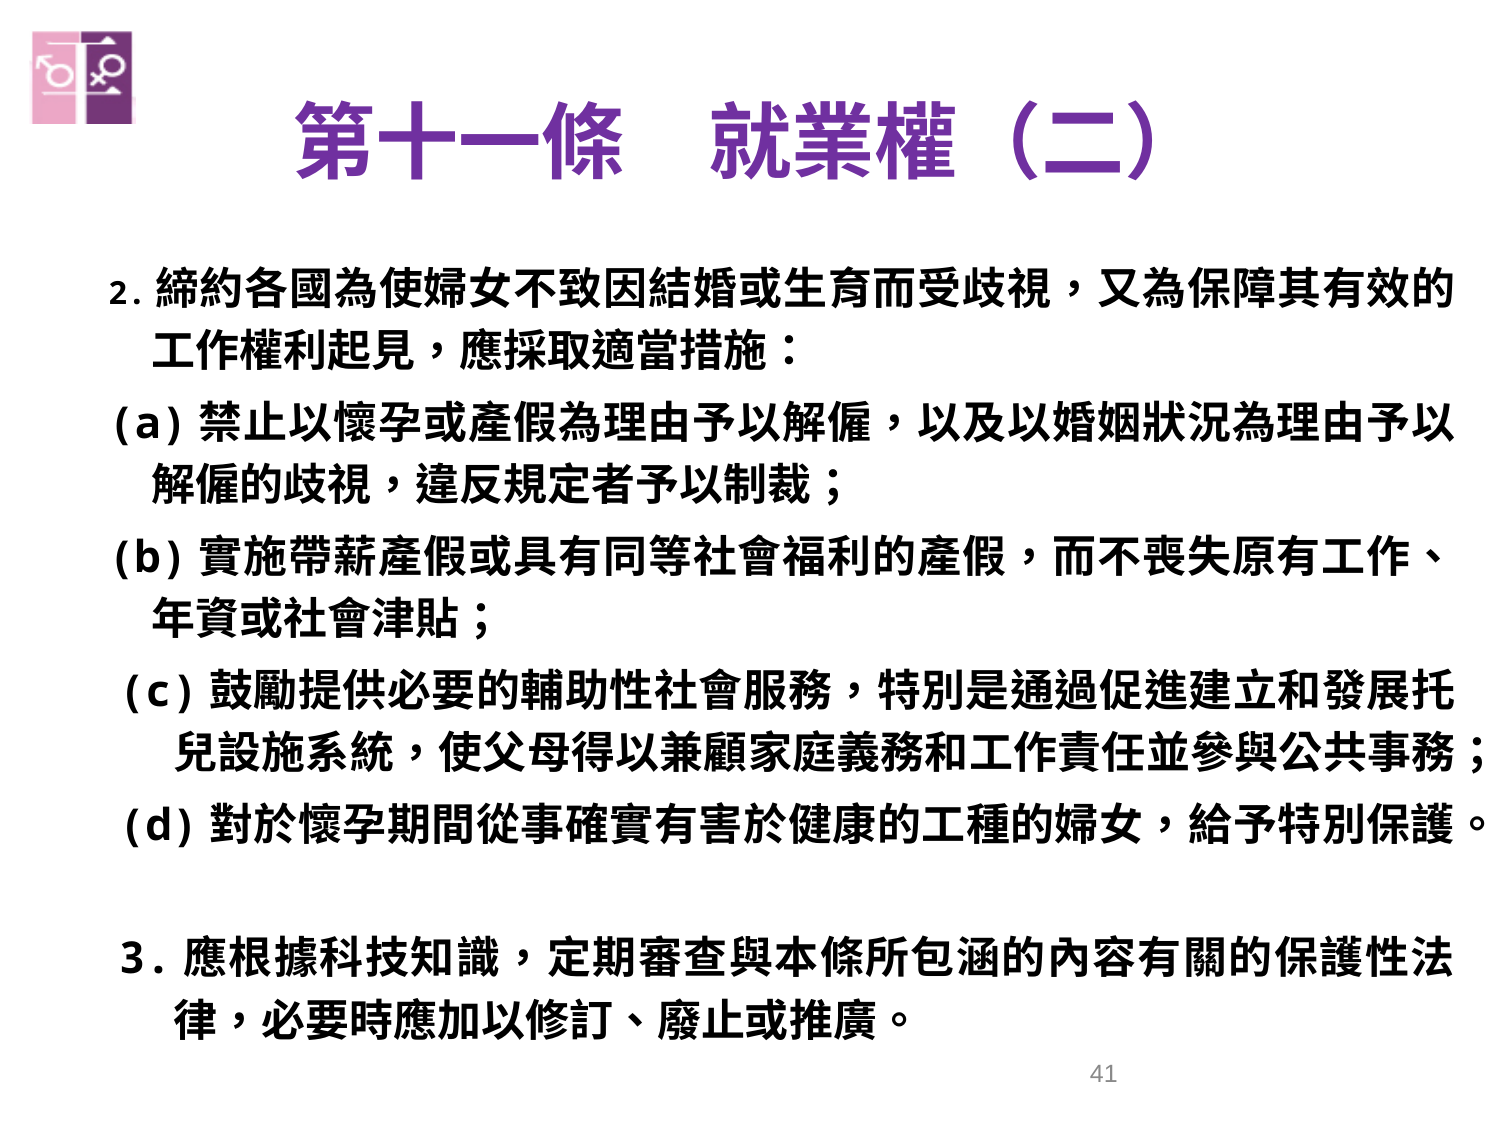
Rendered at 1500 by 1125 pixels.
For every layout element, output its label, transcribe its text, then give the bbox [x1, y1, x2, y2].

list 2.締約各國為使婦女不致因結婚或生育而受歧視，又為保障其有效的工作權利起見，應採取適當措施： (a)禁止以懷孕或產假為理由予以解僱，以及以婚姻狀況為理由予以解僱的歧視，違反規定者予以制裁； (b)實施帶薪產假或具有同等社會福利的產假，而不喪失原有工作、年資或社會津貼； (c)鼓勵提供必要的輔助性社會服務，特別是通過促進建立和發展托兒設施系統，使父母得以兼顧家庭義務和工作責任並參與公共事務； (d)對於懷孕期間從事確實有害於健康的工種的婦女，給予特別保護。 3.應根據科技知識，定期審查與本條所包涵的內容有關的保護性法律，必要時應加以修訂、廢止或推廣。 [50, 243, 1471, 1083]
text_box 41 [1074, 1042, 1426, 1103]
title 第十一條 就業權（二） [75, 45, 1426, 233]
